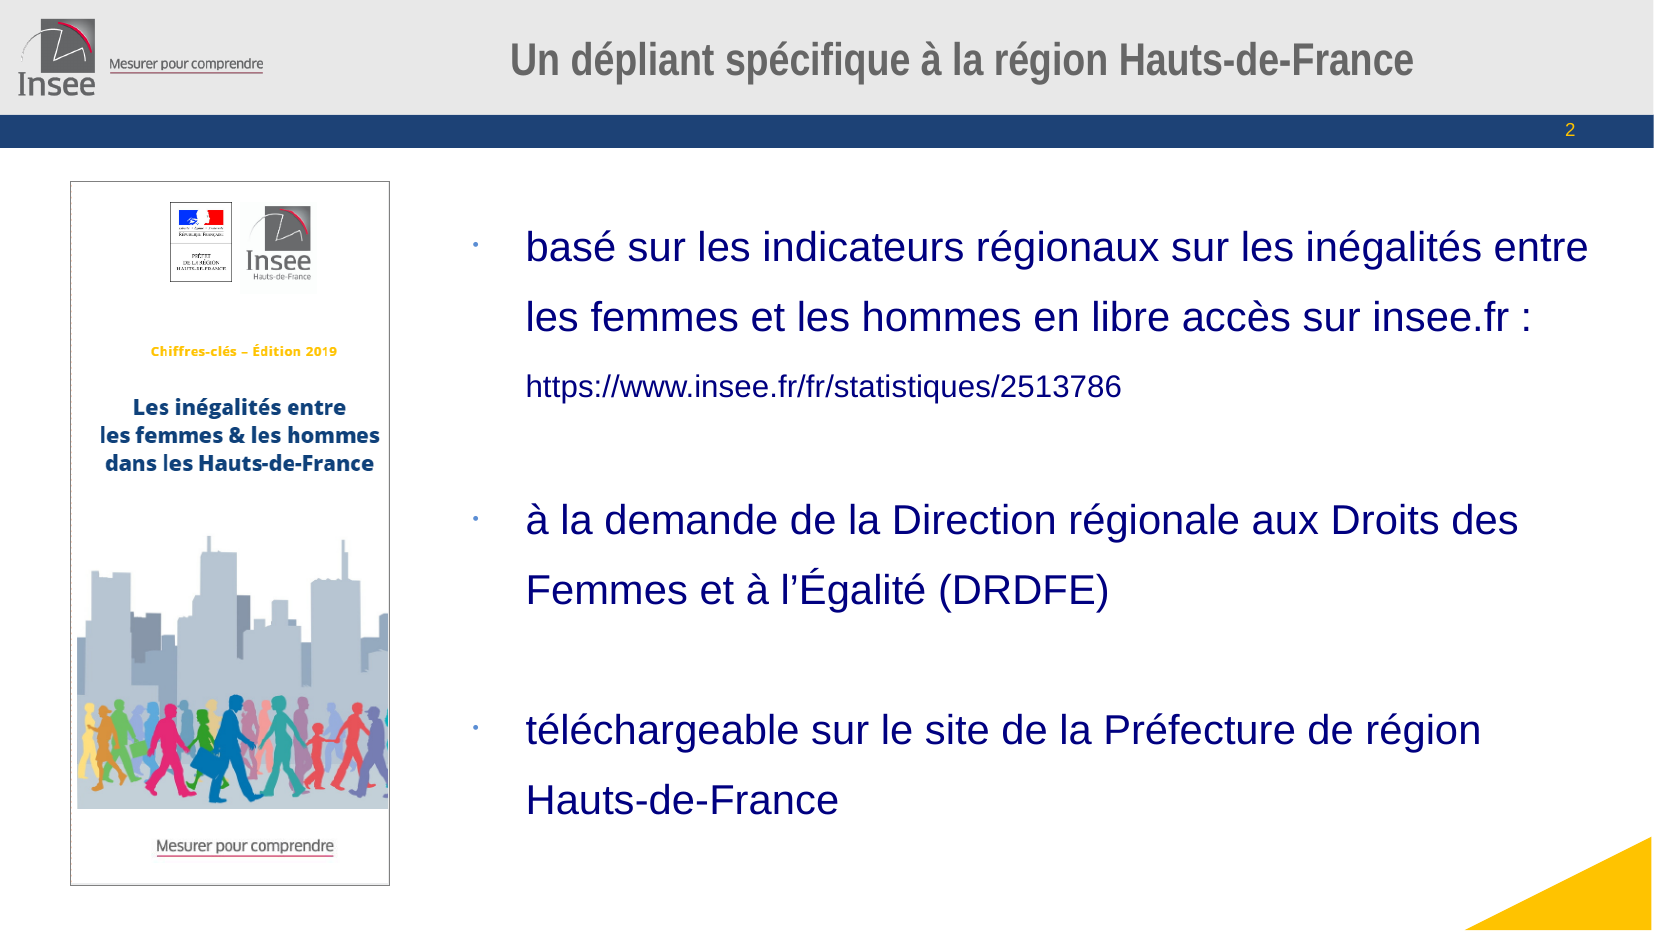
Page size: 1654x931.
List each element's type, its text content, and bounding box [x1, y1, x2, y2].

picture [70, 181, 390, 886]
title Un dépliant spécifique à la région Hauts-de-France [271, 0, 1654, 119]
picture [14, 0, 263, 99]
list basé sur les indicateurs régionaux sur les inégalités entre les femmes et les hommes en libre accès sur insee.fr : https://www.insee.fr/fr/statistiques/2513786 à la demande de la Direction régionale aux Droits des Femmes et à l’Égalité (DRDFE) téléchargeable sur le site de la Préfecture de région Hauts-de-France [437, 200, 1601, 877]
